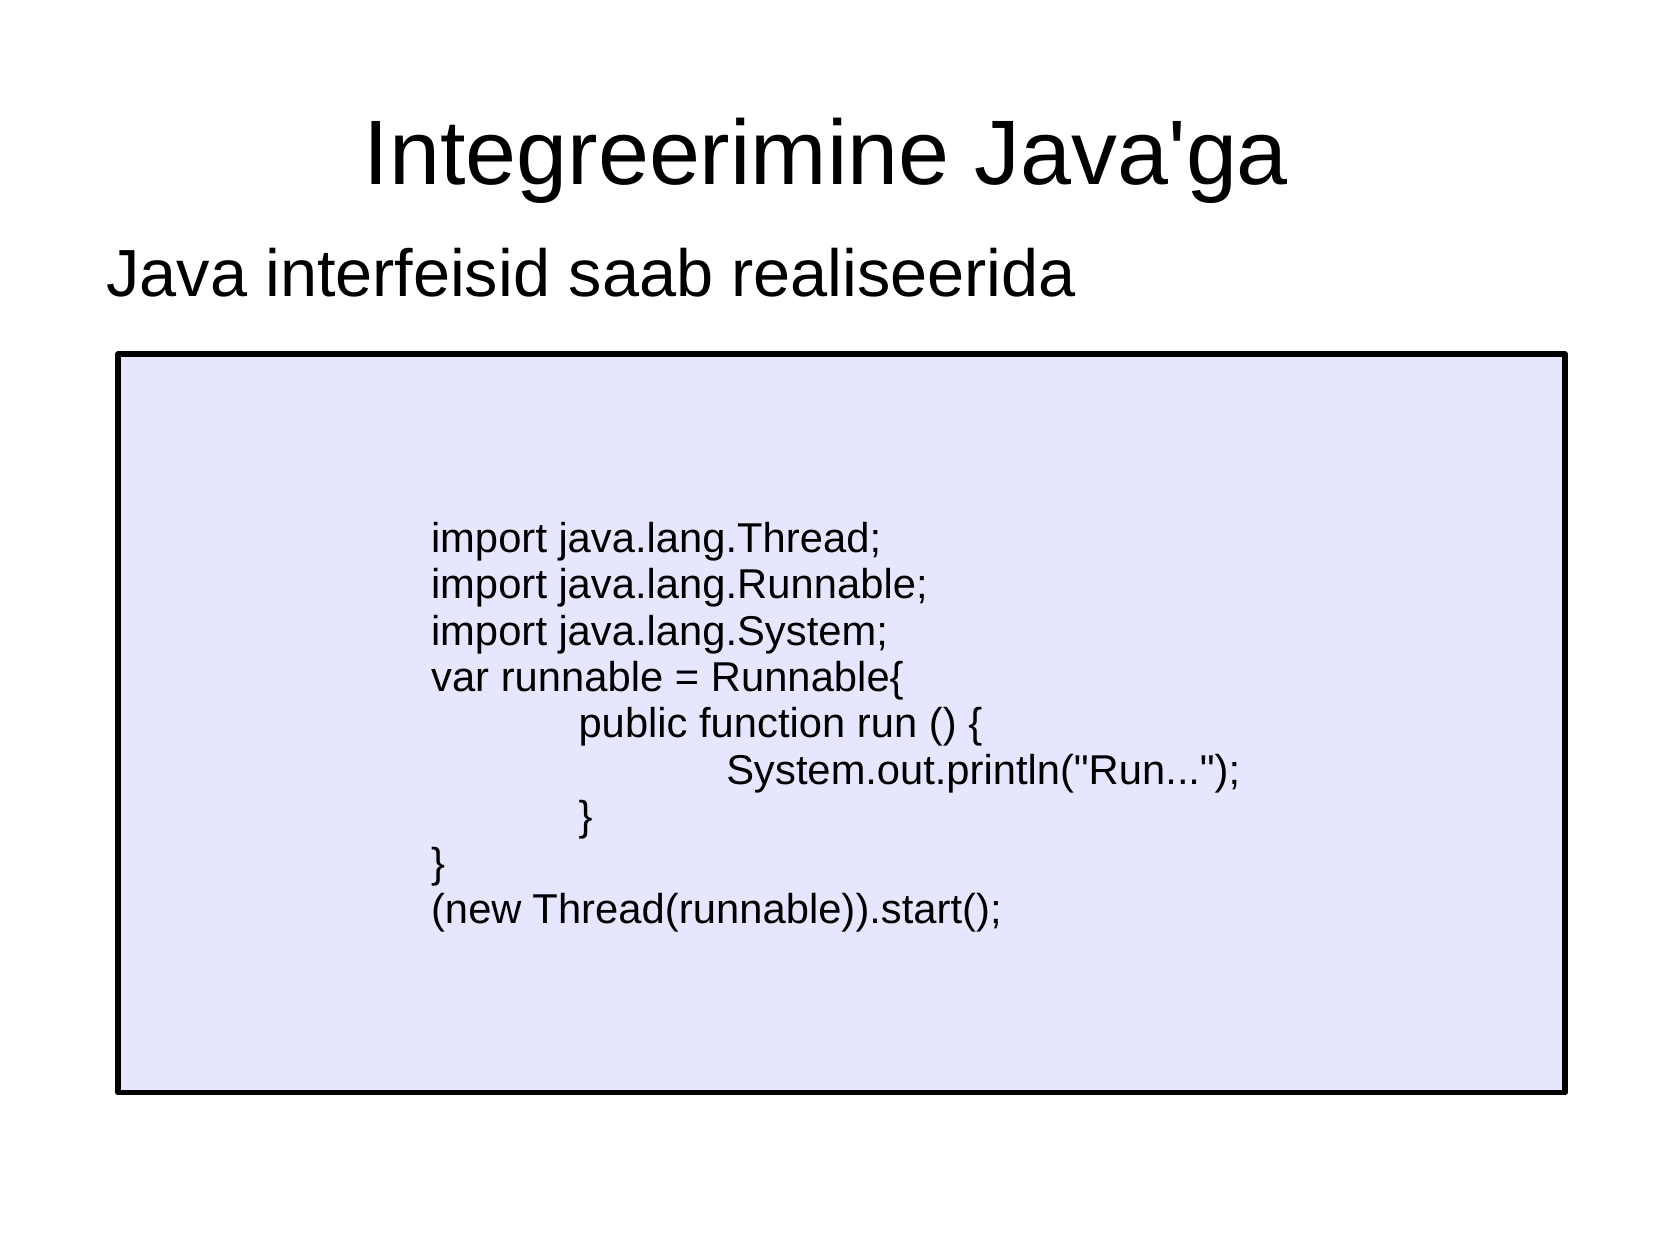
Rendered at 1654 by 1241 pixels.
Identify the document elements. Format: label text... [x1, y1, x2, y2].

title Integreerimine Java'ga [82, 56, 1571, 250]
text_box import java.lang.Thread; import java.lang.Runnable; import java.lang.System; var runnable = Runnable{ public function run () { System.out.println("Run..."); } } (new Thread(runnable)).start(); [118, 354, 1565, 1093]
list Java interfeisid saab realiseerida [88, 236, 1577, 330]
